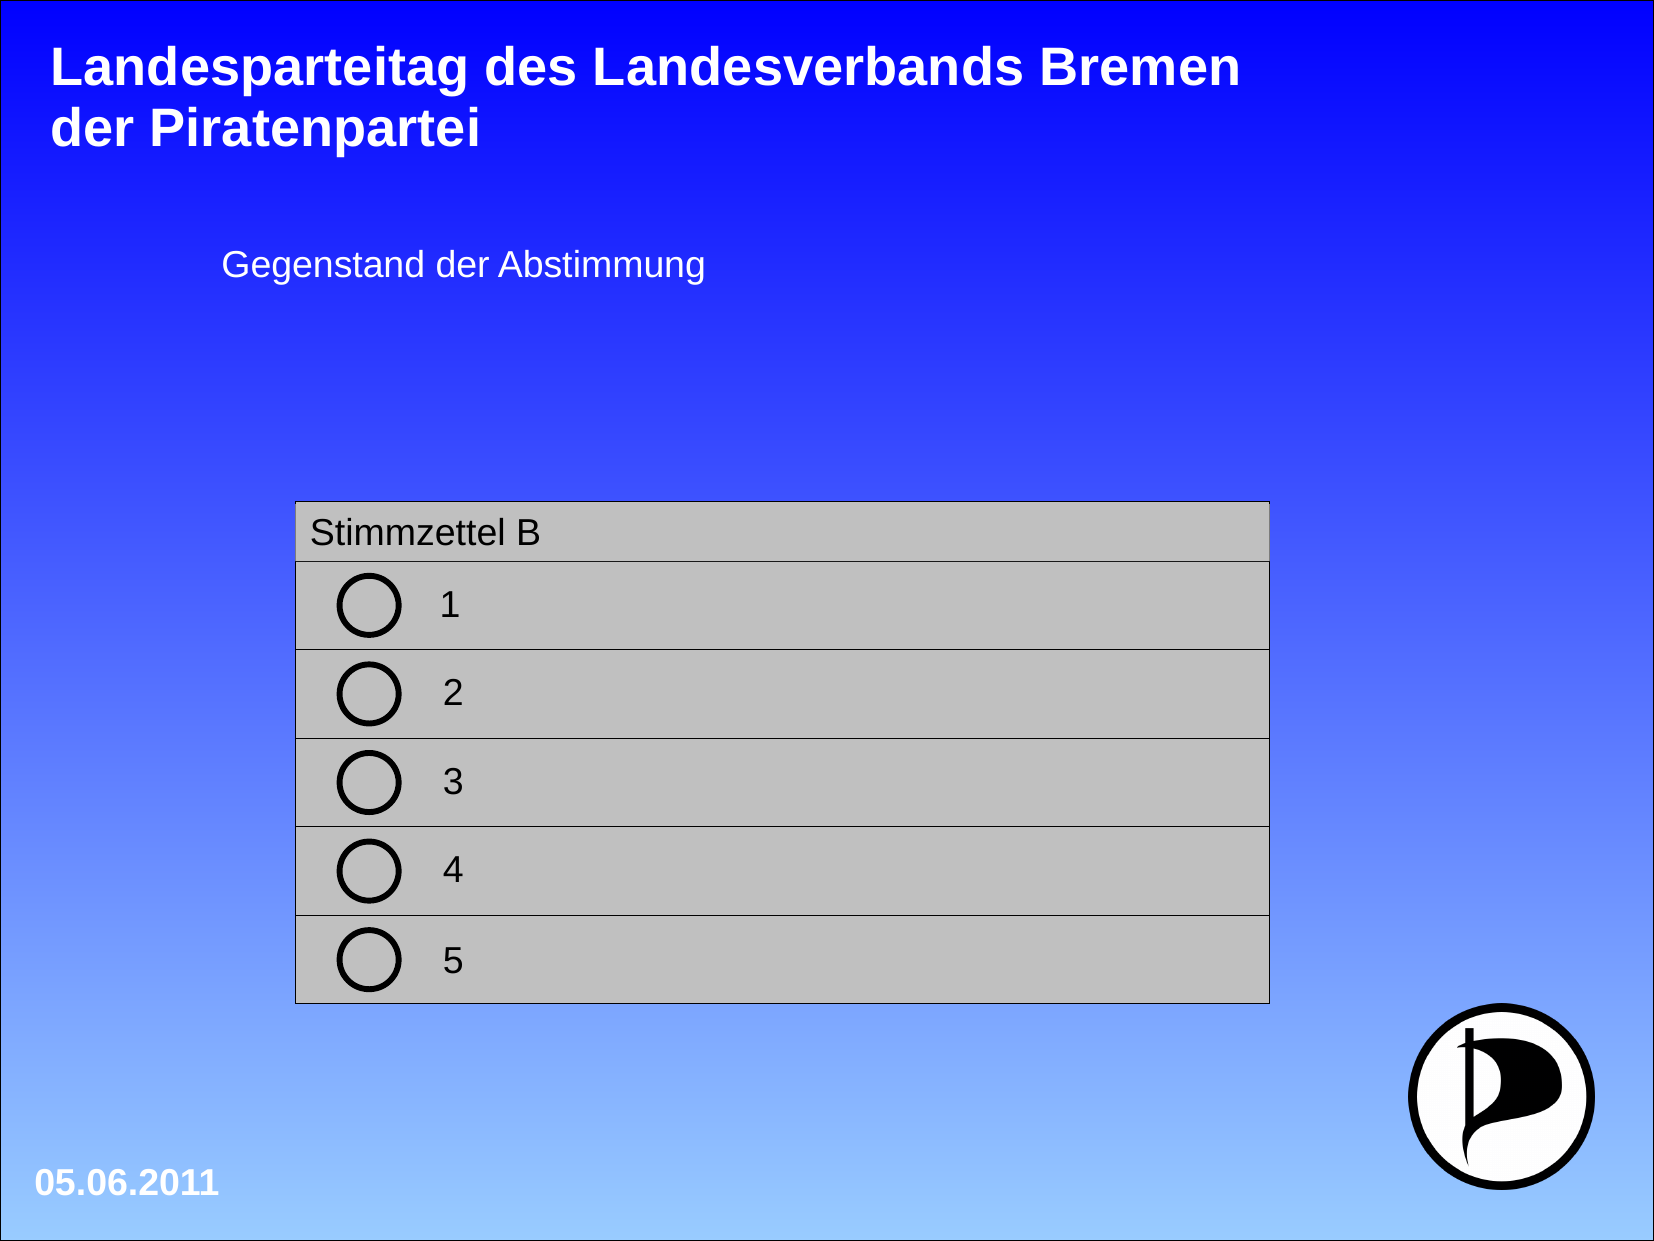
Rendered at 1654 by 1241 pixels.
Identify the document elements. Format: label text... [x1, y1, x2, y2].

text_box Gegenstand der Abstimmung [206, 236, 1388, 473]
text_box 4 [1, 412, 206, 416]
text_box [295, 650, 1270, 738]
text_box [295, 562, 1270, 649]
text_box 2 [428, 664, 479, 722]
text_box [295, 916, 1270, 1004]
text_box 1 [424, 575, 476, 633]
text_box [295, 827, 1270, 915]
text_box [295, 739, 1270, 826]
text_box 4 [428, 841, 479, 899]
text_box 4 [1388, 412, 1653, 416]
picture [1408, 1003, 1595, 1190]
text_box 3 [428, 752, 479, 810]
text_box 5 [428, 932, 479, 990]
text_box Stimmzettel B [295, 504, 1270, 562]
